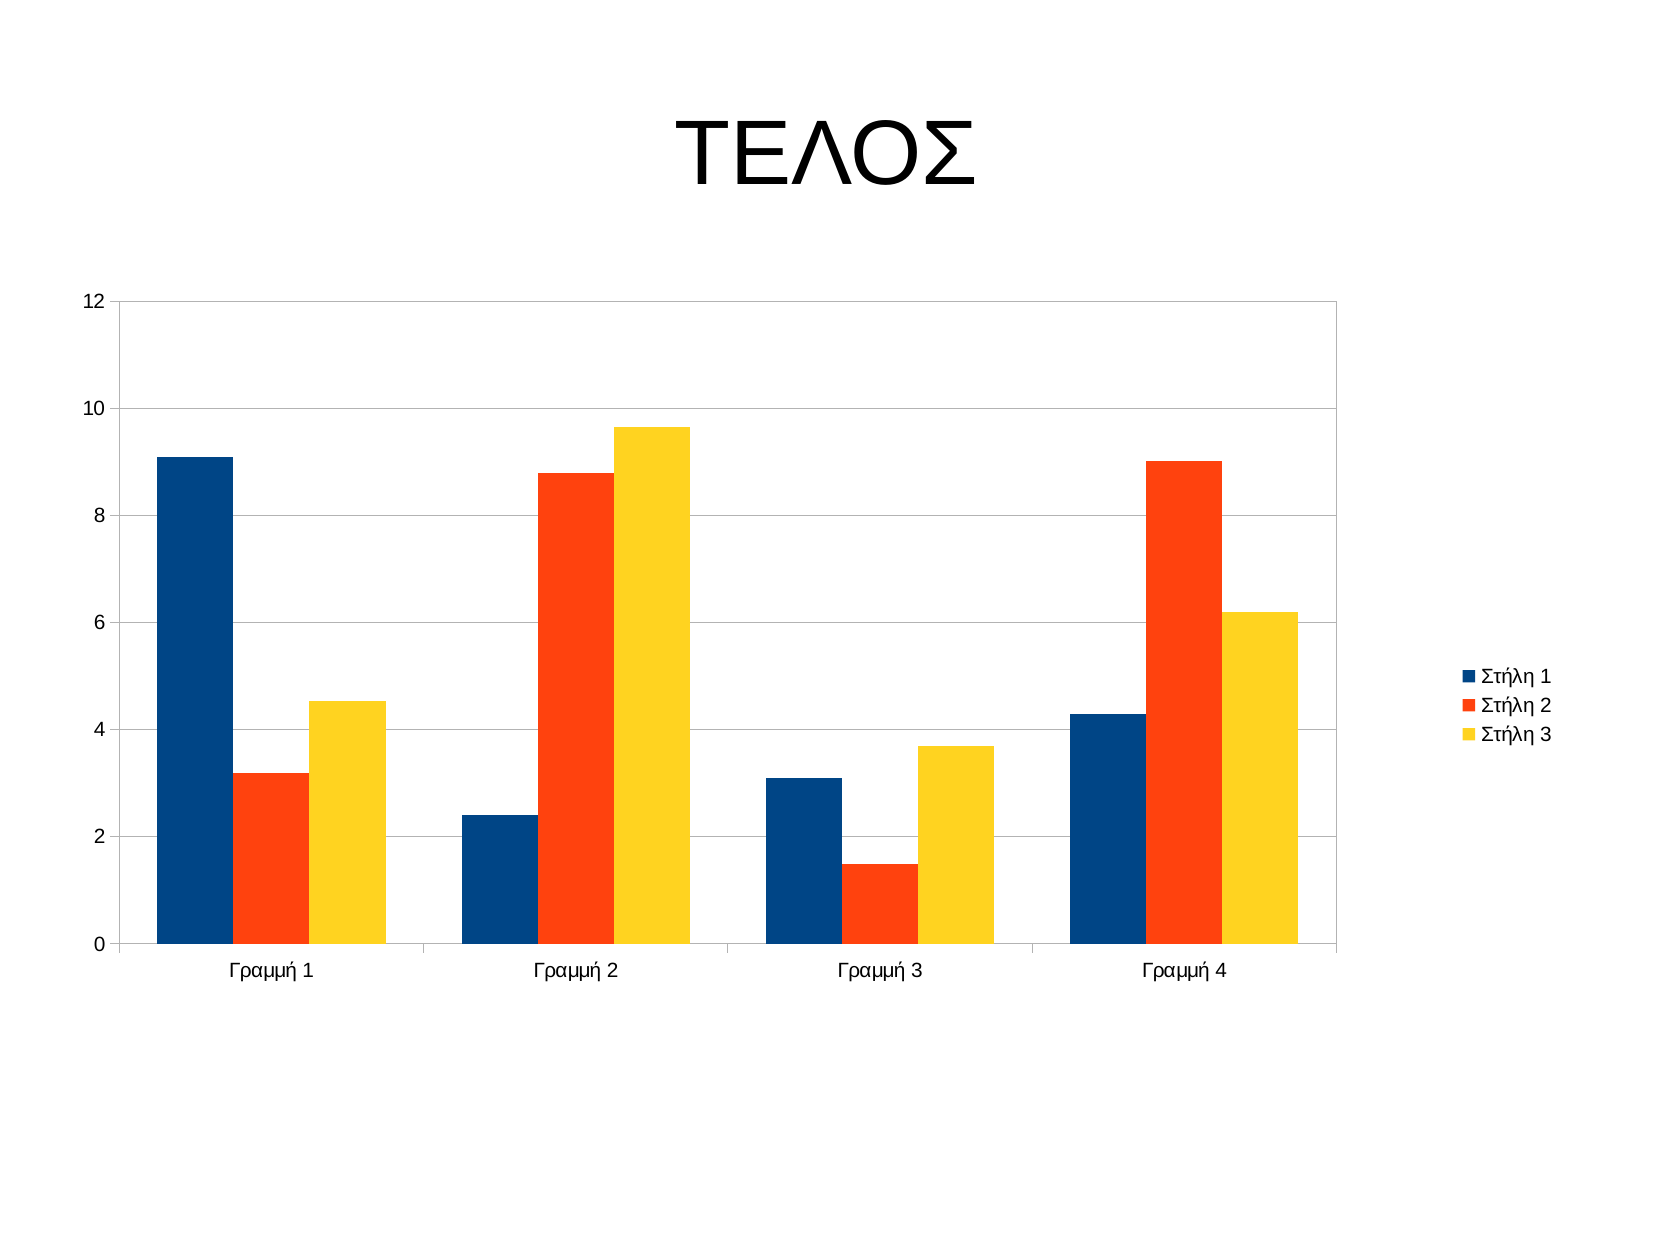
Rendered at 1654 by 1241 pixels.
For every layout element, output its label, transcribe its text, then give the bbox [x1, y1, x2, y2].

title TEΛΟΣ [82, 49, 1571, 257]
chart [82, 290, 1571, 1109]
